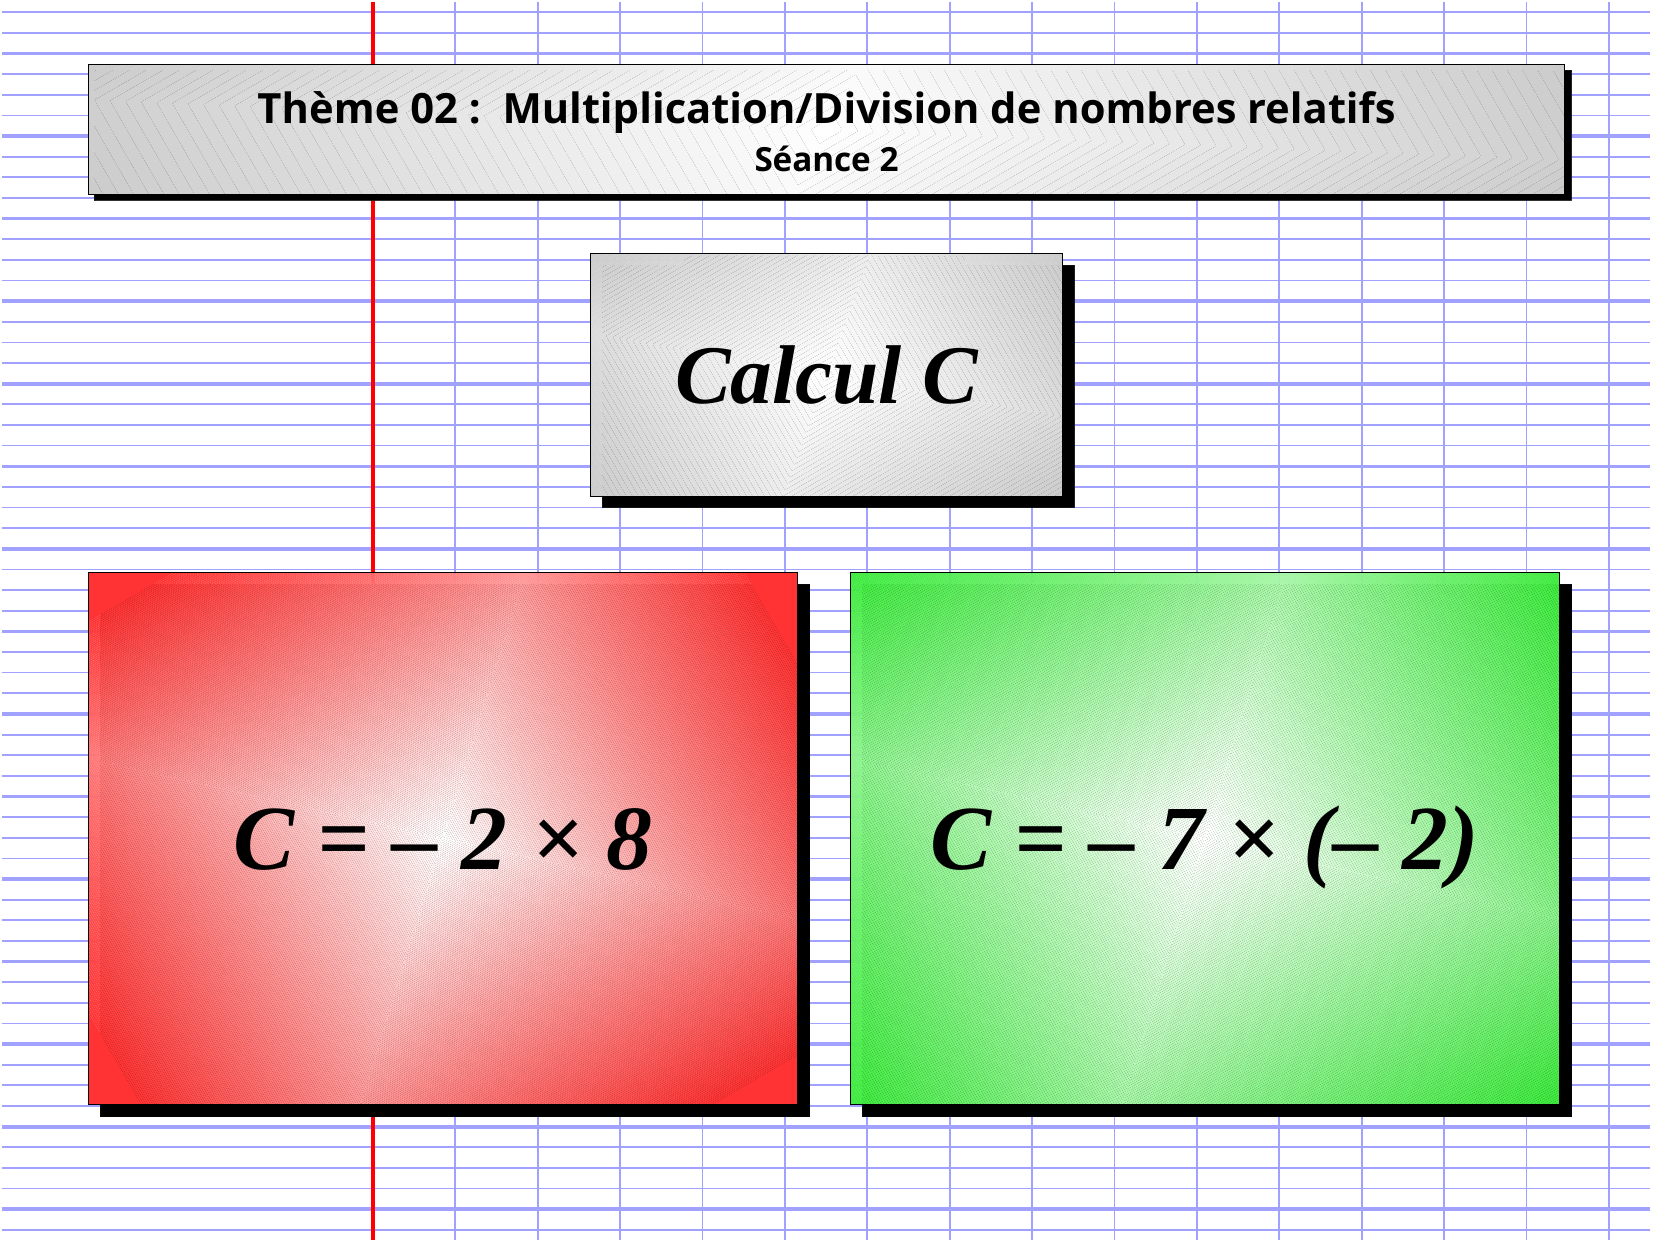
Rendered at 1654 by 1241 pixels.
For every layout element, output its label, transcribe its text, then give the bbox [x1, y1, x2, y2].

picture [0, 0, 1654, 1241]
text_box C = – 7 × (– 2) [850, 572, 1560, 1105]
text_box Calcul C [590, 253, 1063, 497]
text_box Thème 02 : Multiplication/Division de nombres relatifs Séance 2 [88, 64, 1565, 195]
text_box C = – 2 × 8 [88, 572, 798, 1105]
